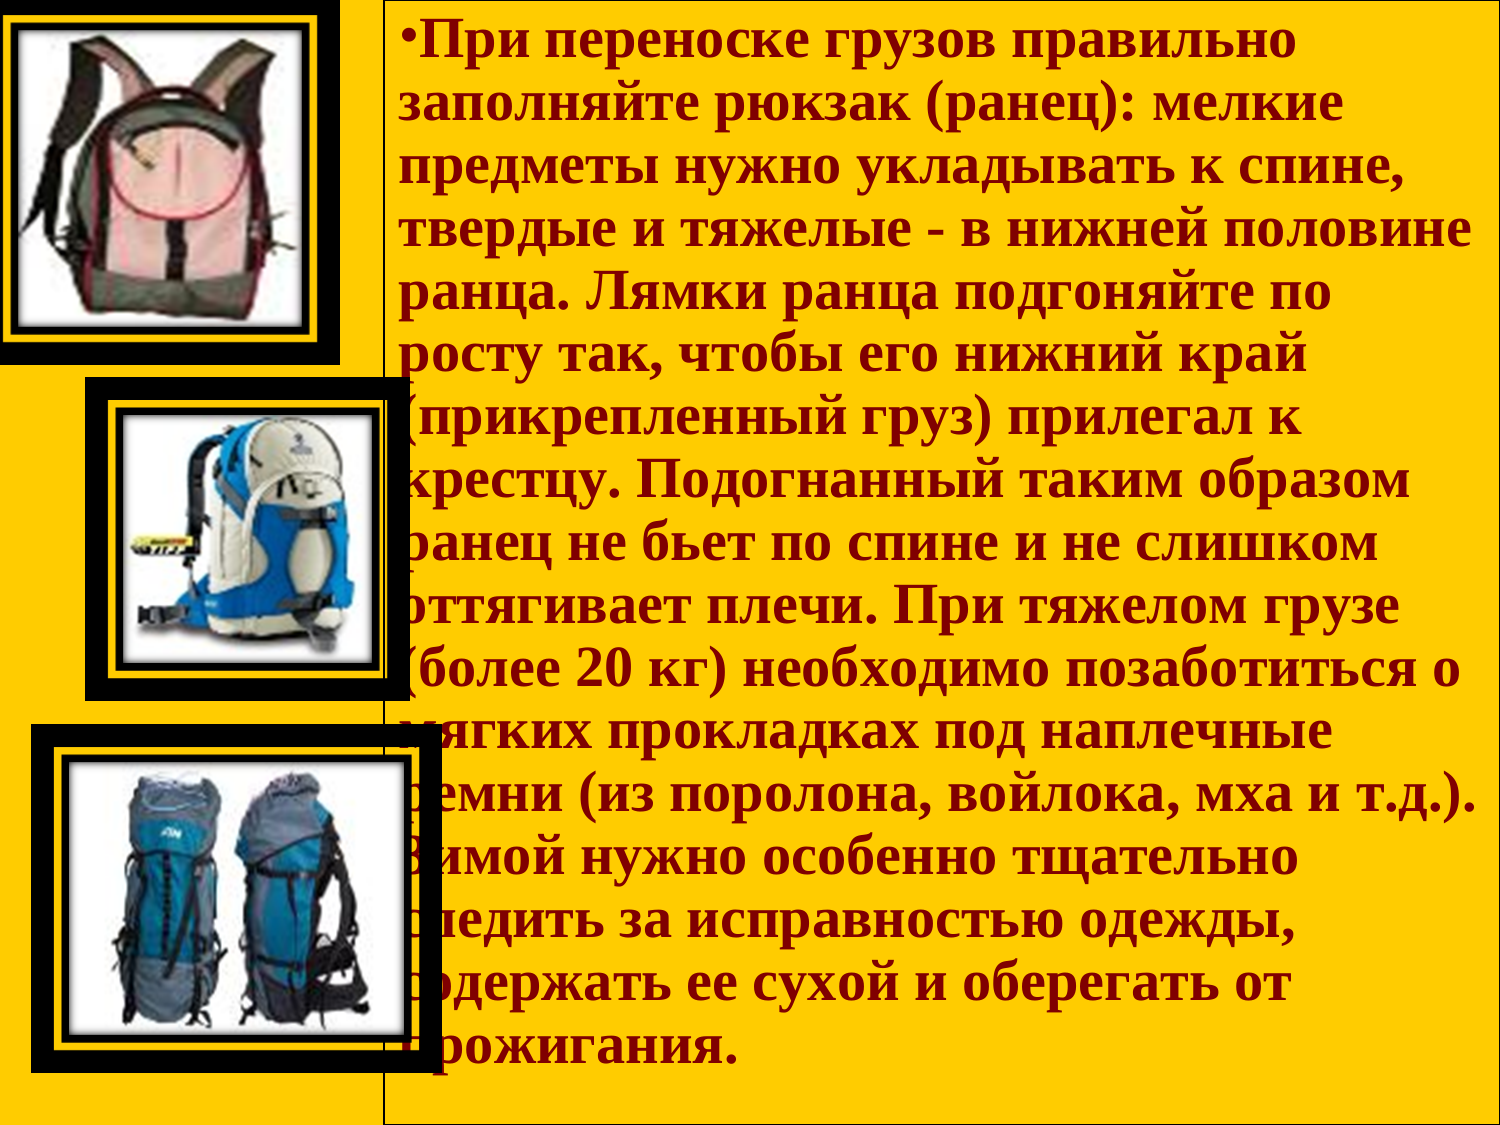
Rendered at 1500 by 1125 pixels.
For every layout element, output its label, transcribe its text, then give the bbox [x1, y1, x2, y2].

picture [85, 377, 410, 702]
list При переноске грузов правильно заполняйте рюкзак (ранец): мелкие предметы нужно укладывать к спине, твердые и тяжелые - в нижней половине ранца. Лямки ранца подгоняйте по росту так, чтобы его нижний край (прикрепленный груз) прилегал к крестцу. Подогнанный таким образом ранец не бьет по спине и не слишком оттягивает плечи. При тяжелом грузе (более 20 кг) необходимо позаботиться о мягких прокладках под наплечные ремни (из поролона, войлока, мха и т.д.). Зимой нужно особенно тщательно следить за исправностью одежды, содержать ее сухой и оберегать от прожигания. [383, 0, 1500, 1125]
picture [31, 725, 442, 1073]
picture [0, 0, 340, 365]
